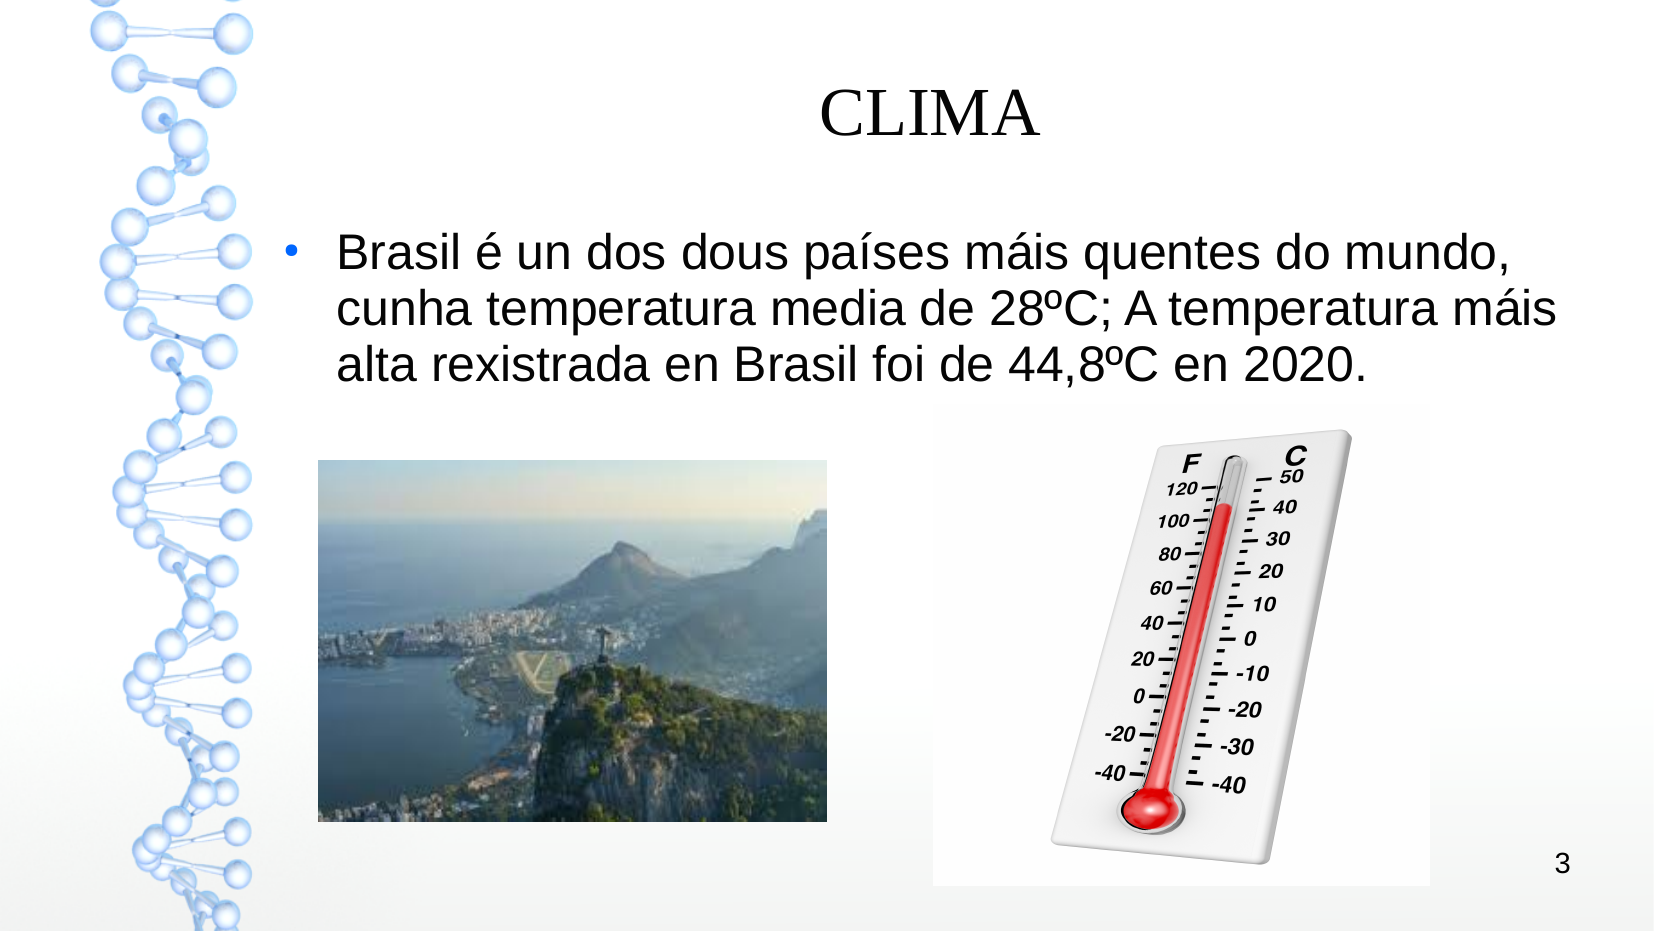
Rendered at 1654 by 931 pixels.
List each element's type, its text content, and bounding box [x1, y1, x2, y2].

title CLIMA [265, 35, 1595, 189]
picture [0, 0, 1654, 931]
list Brasil é un dos dous países máis quentes do mundo, cunha temperatura media de 28ºC; A temperatura máis alta rexistrada en Brasil foi de 44,8ºC en 2020. [265, 224, 1595, 764]
